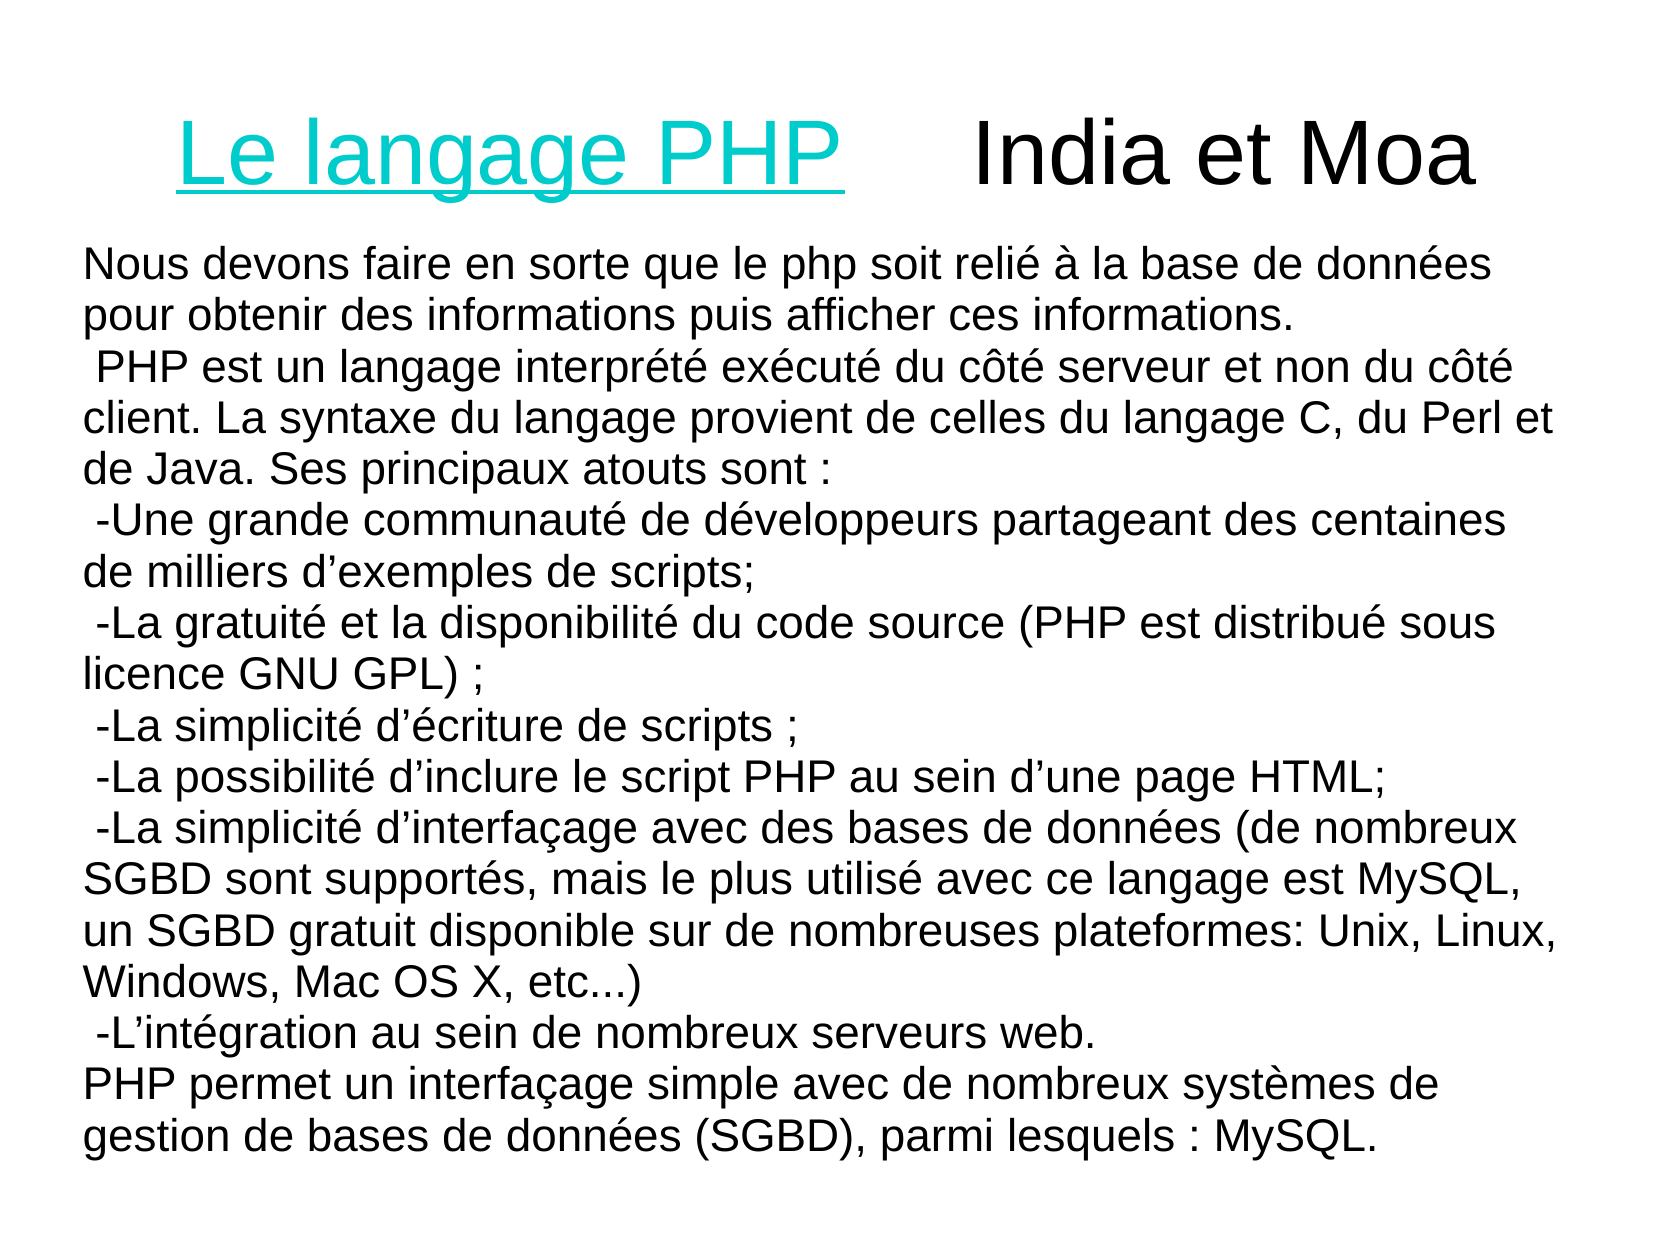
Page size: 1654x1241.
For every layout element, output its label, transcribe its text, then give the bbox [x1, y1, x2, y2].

subtitle Nous devons faire en sorte que le php soit relié à la base de données pour obtenir des informations puis afficher ces informations. PHP est un langage interprété exécuté du côté serveur et non du côté client. La syntaxe du langage provient de celles du langage C, du Perl et de Java. Ses principaux atouts sont : -Une grande communauté de développeurs partageant des centaines de milliers d’exemples de scripts; -La gratuité et la disponibilité du code source (PHP est distribué sous licence GNU GPL) ; -La simplicité d’écriture de scripts ; -La possibilité d’inclure le script PHP au sein d’une page HTML; -La simplicité d’interfaçage avec des bases de données (de nombreux SGBD sont supportés, mais le plus utilisé avec ce langage est MySQL, un SGBD gratuit disponible sur de nombreuses plateformes: Unix, Linux, Windows, Mac OS X, etc...) -L’intégration au sein de nombreux serveurs web. PHP permet un interfaçage simple avec de nombreux systèmes de gestion de bases de données (SGBD), parmi lesquels : MySQL. [82, 238, 1571, 1161]
title Le langage PHP India et Moa [82, 49, 1571, 238]
